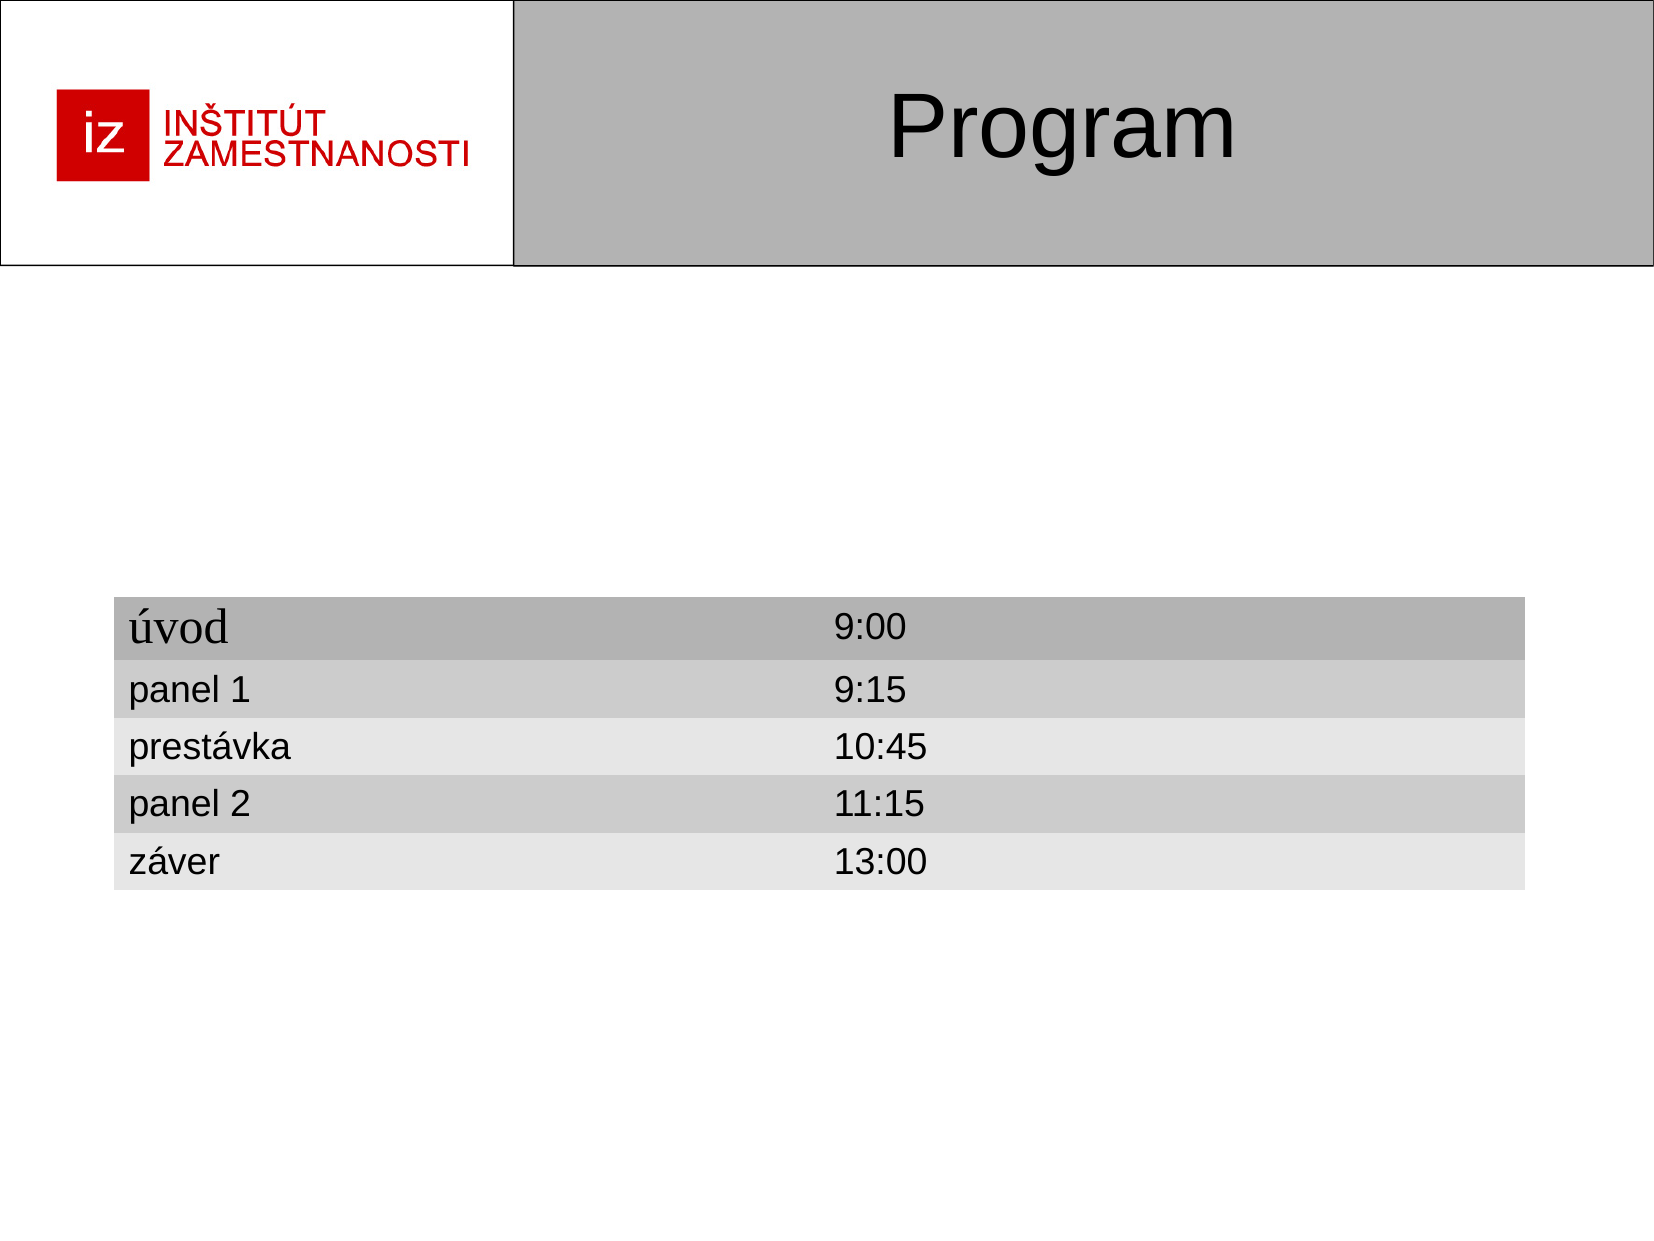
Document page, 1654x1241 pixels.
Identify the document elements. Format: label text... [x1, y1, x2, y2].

table_cell 13:00 [819, 833, 1525, 890]
table_cell panel 2 [114, 775, 819, 833]
table_cell 10:45 [819, 718, 1525, 775]
picture [5, 8, 512, 257]
table_cell panel 1 [114, 660, 819, 718]
table_header 9:00 [819, 597, 1525, 660]
table_cell záver [114, 833, 819, 890]
table_cell 9:15 [819, 660, 1525, 718]
table_header úvod [114, 597, 819, 660]
table_cell 11:15 [819, 775, 1525, 833]
table_cell prestávka [114, 718, 819, 775]
title Program [561, 29, 1565, 237]
